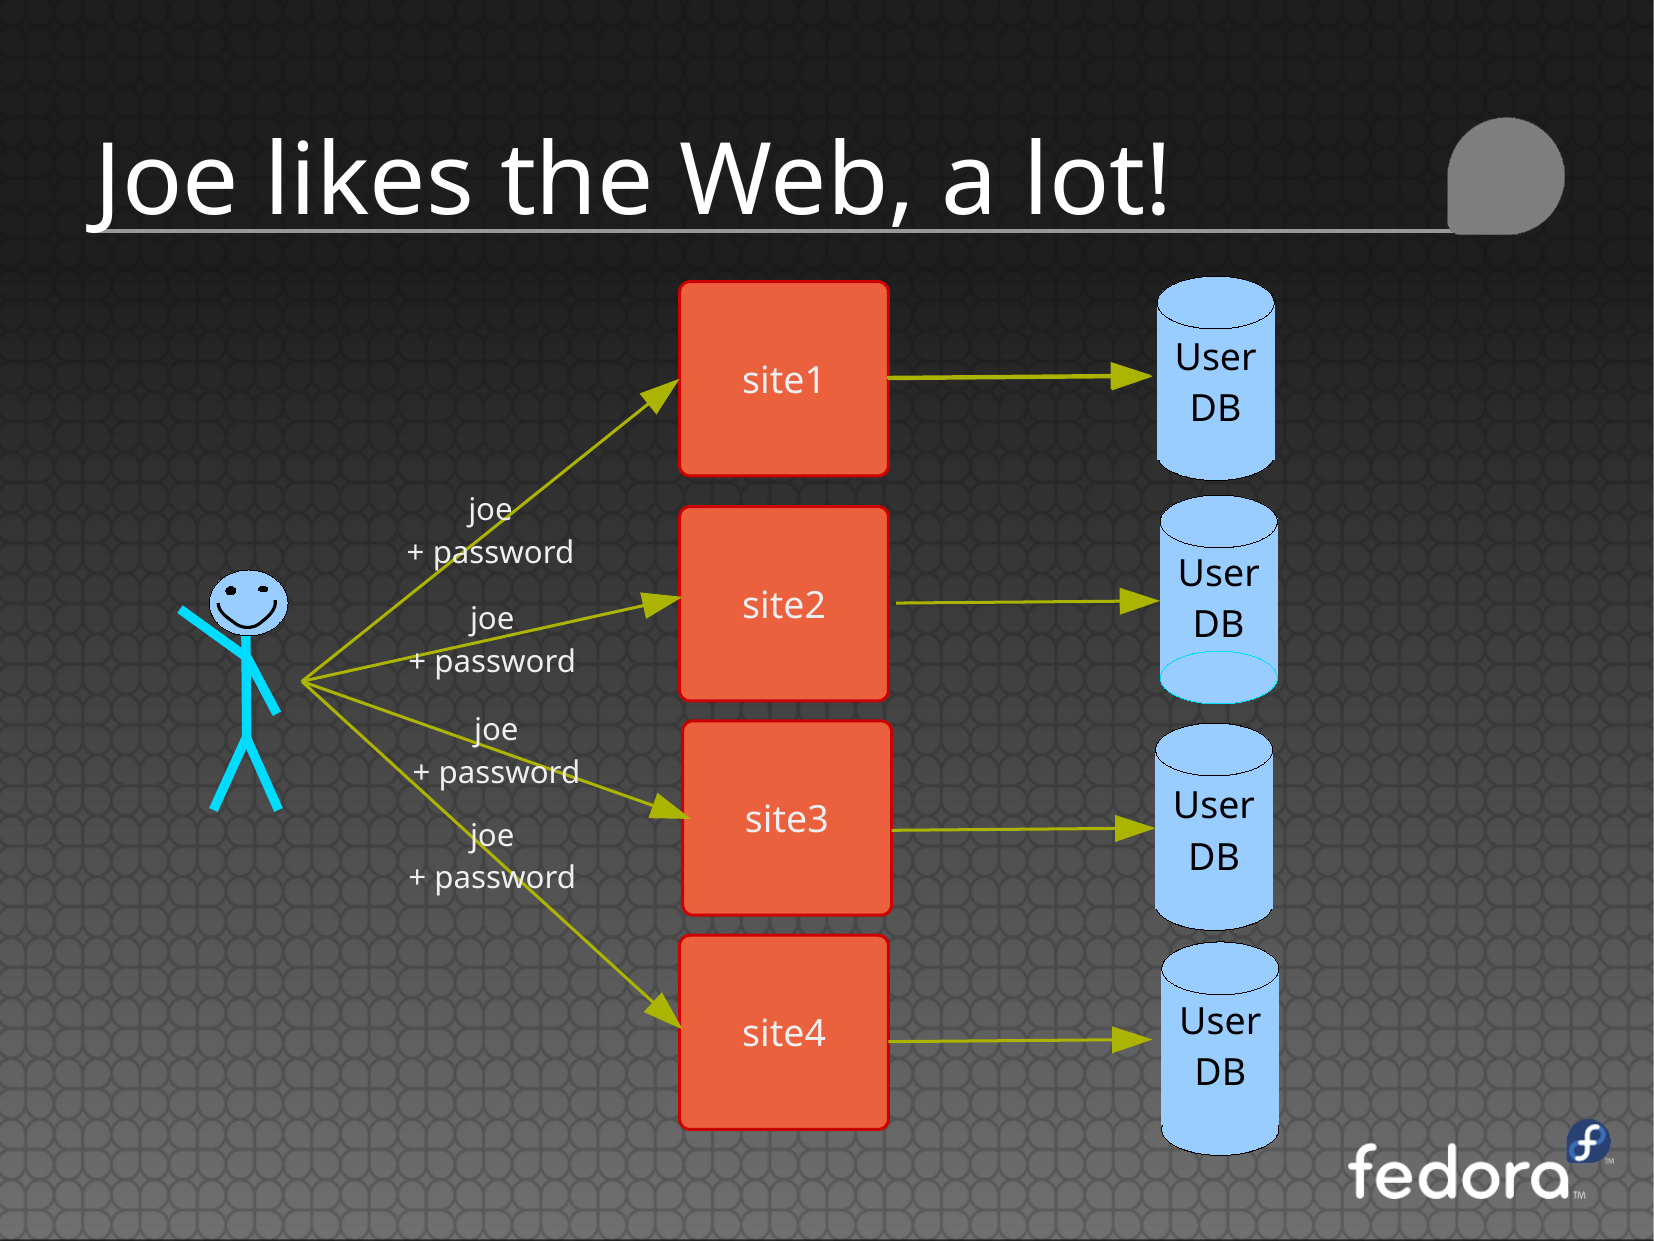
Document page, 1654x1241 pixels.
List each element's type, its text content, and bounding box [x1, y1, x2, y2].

text_box site2 [679, 506, 889, 701]
picture [0, 0, 1654, 1241]
text_box [1161, 941, 1279, 995]
text_box site4 [679, 935, 889, 1130]
text_box [1157, 276, 1275, 329]
text_box [1160, 495, 1278, 548]
text_box User DB [1160, 525, 1278, 674]
text_box [209, 569, 289, 636]
text_box [1155, 723, 1273, 776]
text_box [1158, 460, 1273, 481]
text_box User DB [1155, 753, 1273, 909]
text_box [1156, 909, 1272, 931]
text_box [1161, 1125, 1279, 1156]
text_box [1160, 651, 1278, 704]
title Joe likes the Web, a lot! [94, 100, 1426, 251]
text_box site3 [682, 720, 892, 916]
text_box User DB [1161, 971, 1279, 1125]
text_box site1 [679, 281, 889, 476]
text_box User DB [1157, 305, 1275, 460]
